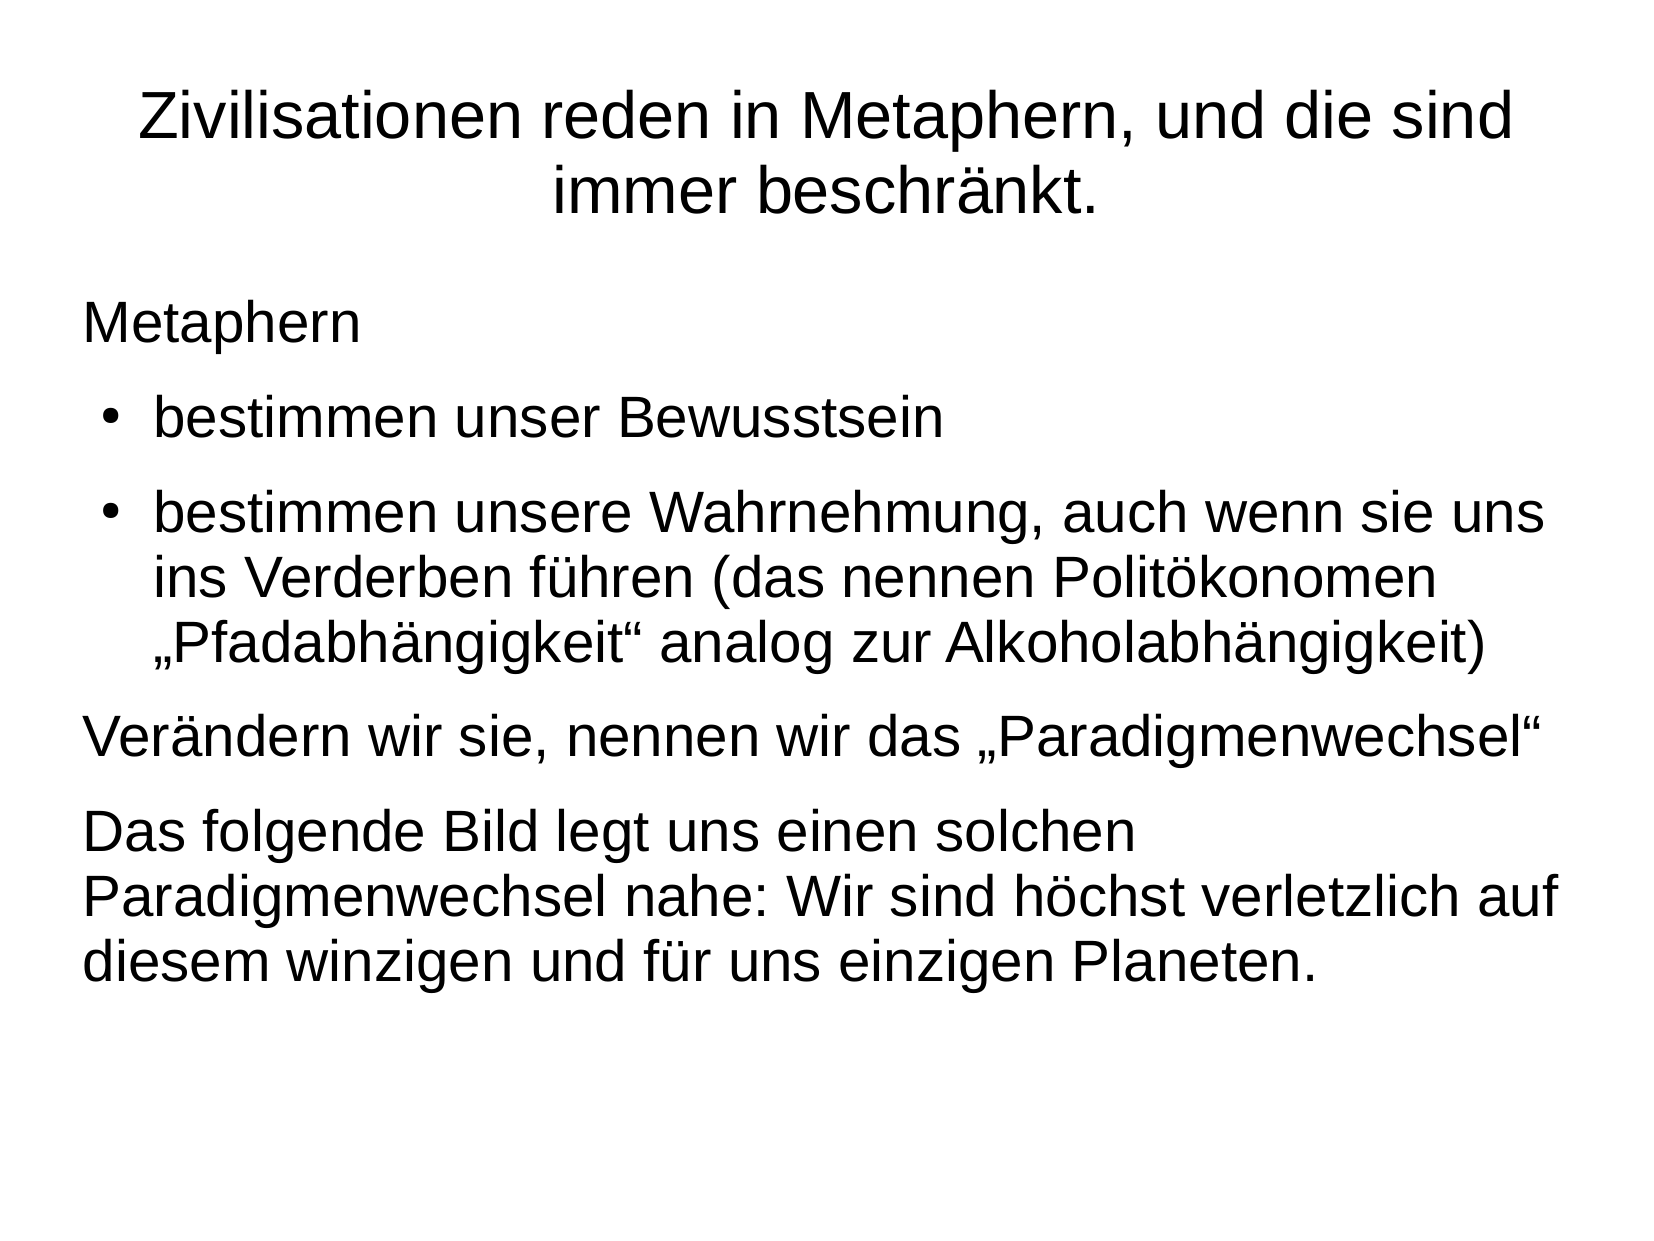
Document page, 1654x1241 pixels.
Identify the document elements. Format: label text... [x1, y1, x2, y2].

title Zivilisationen reden in Metaphern, und die sind immer beschränkt. [82, 49, 1571, 257]
list Metaphern bestimmen unser Bewusstsein bestimmen unsere Wahrnehmung, auch wenn sie uns ins Verderben führen (das nennen Politökonomen „Pfadabhängigkeit“ analog zur Alkoholabhängigkeit) Verändern wir sie, nennen wir das „Paradigmenwechsel“ Das folgende Bild legt uns einen solchen Paradigmenwechsel nahe: Wir sind höchst verletzlich auf diesem winzigen und für uns einzigen Planeten. [82, 290, 1571, 1109]
